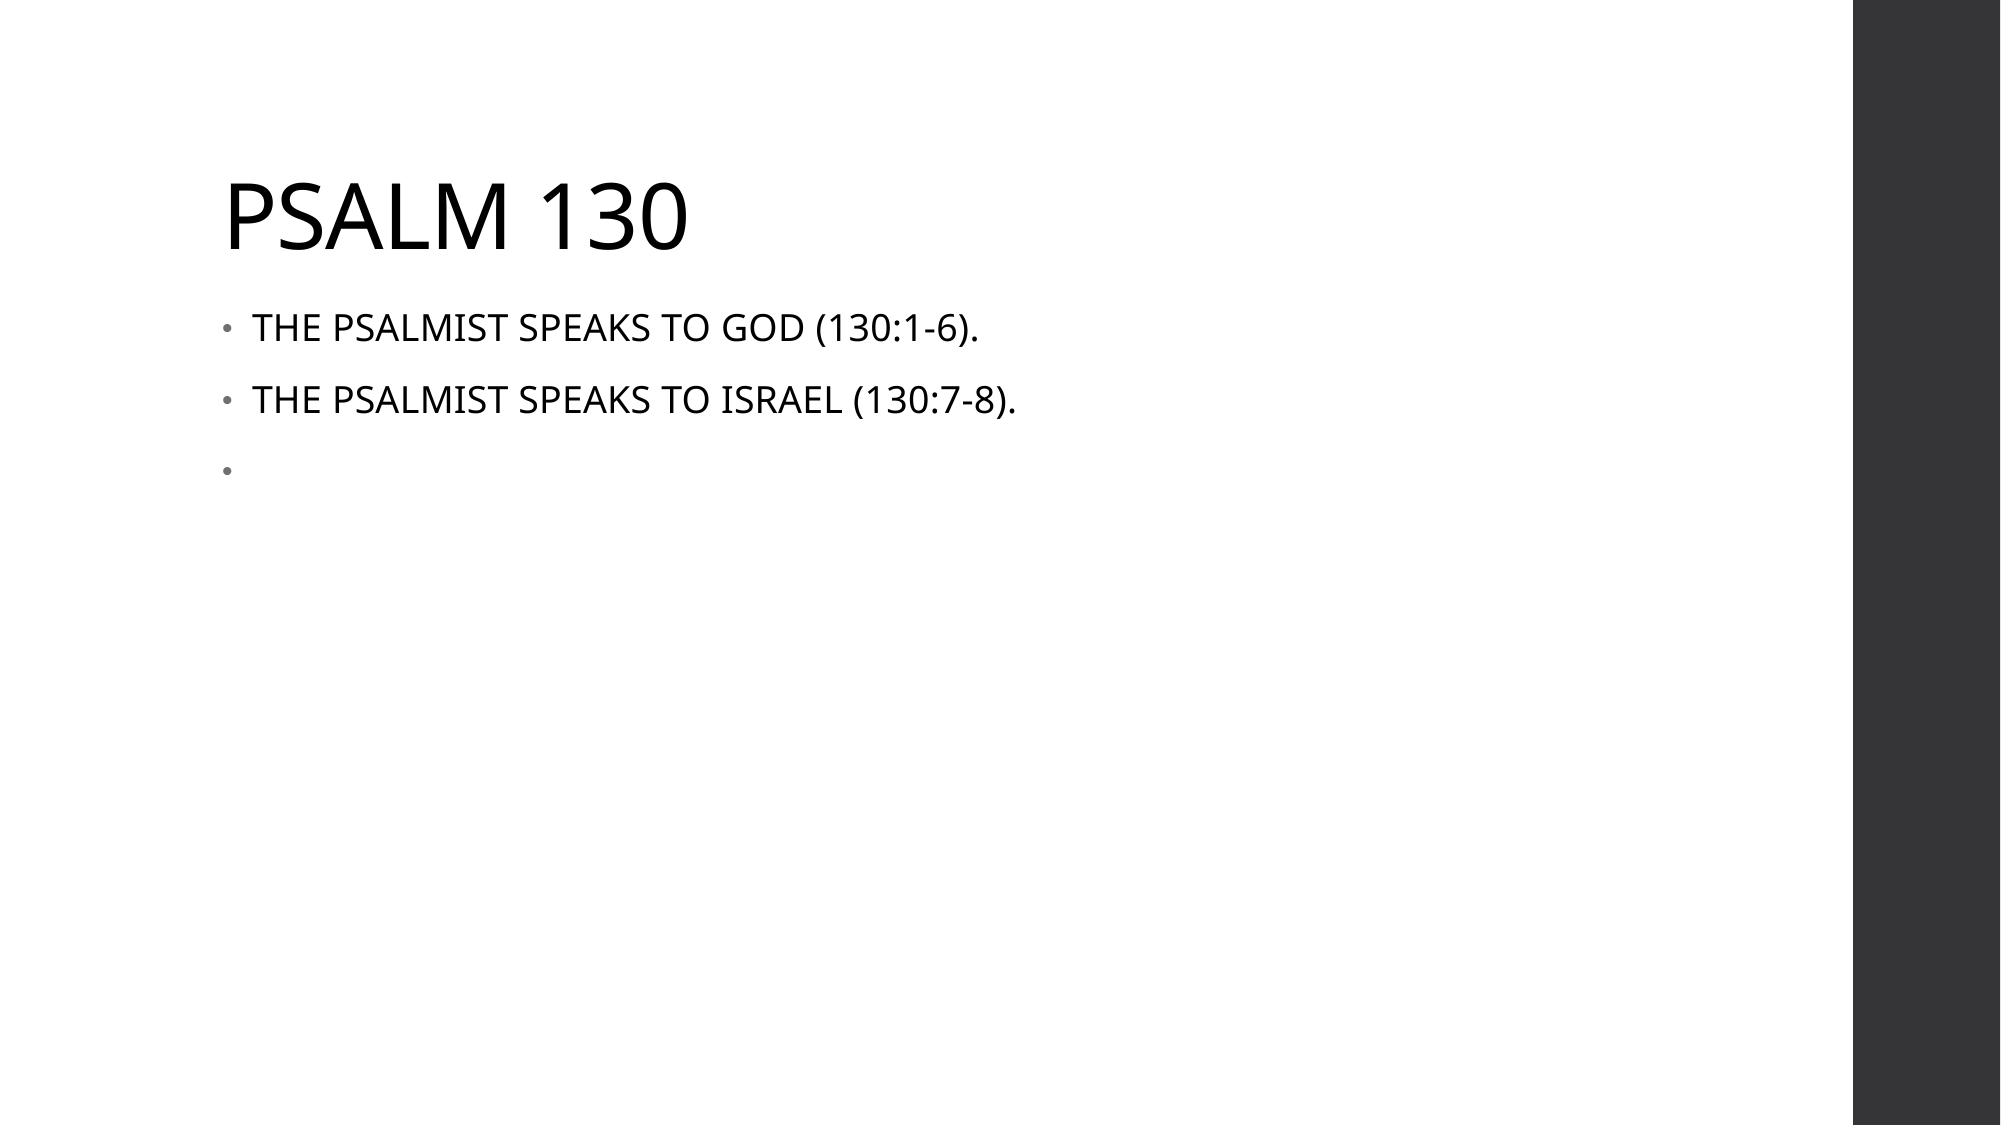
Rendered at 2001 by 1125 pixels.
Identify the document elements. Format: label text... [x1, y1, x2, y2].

title PSALM 130 [206, 60, 1797, 278]
list THE PSALMIST SPEAKS TO GOD (130:1-6). THE PSALMIST SPEAKS TO ISRAEL (130:7-8). [206, 299, 1617, 1014]
